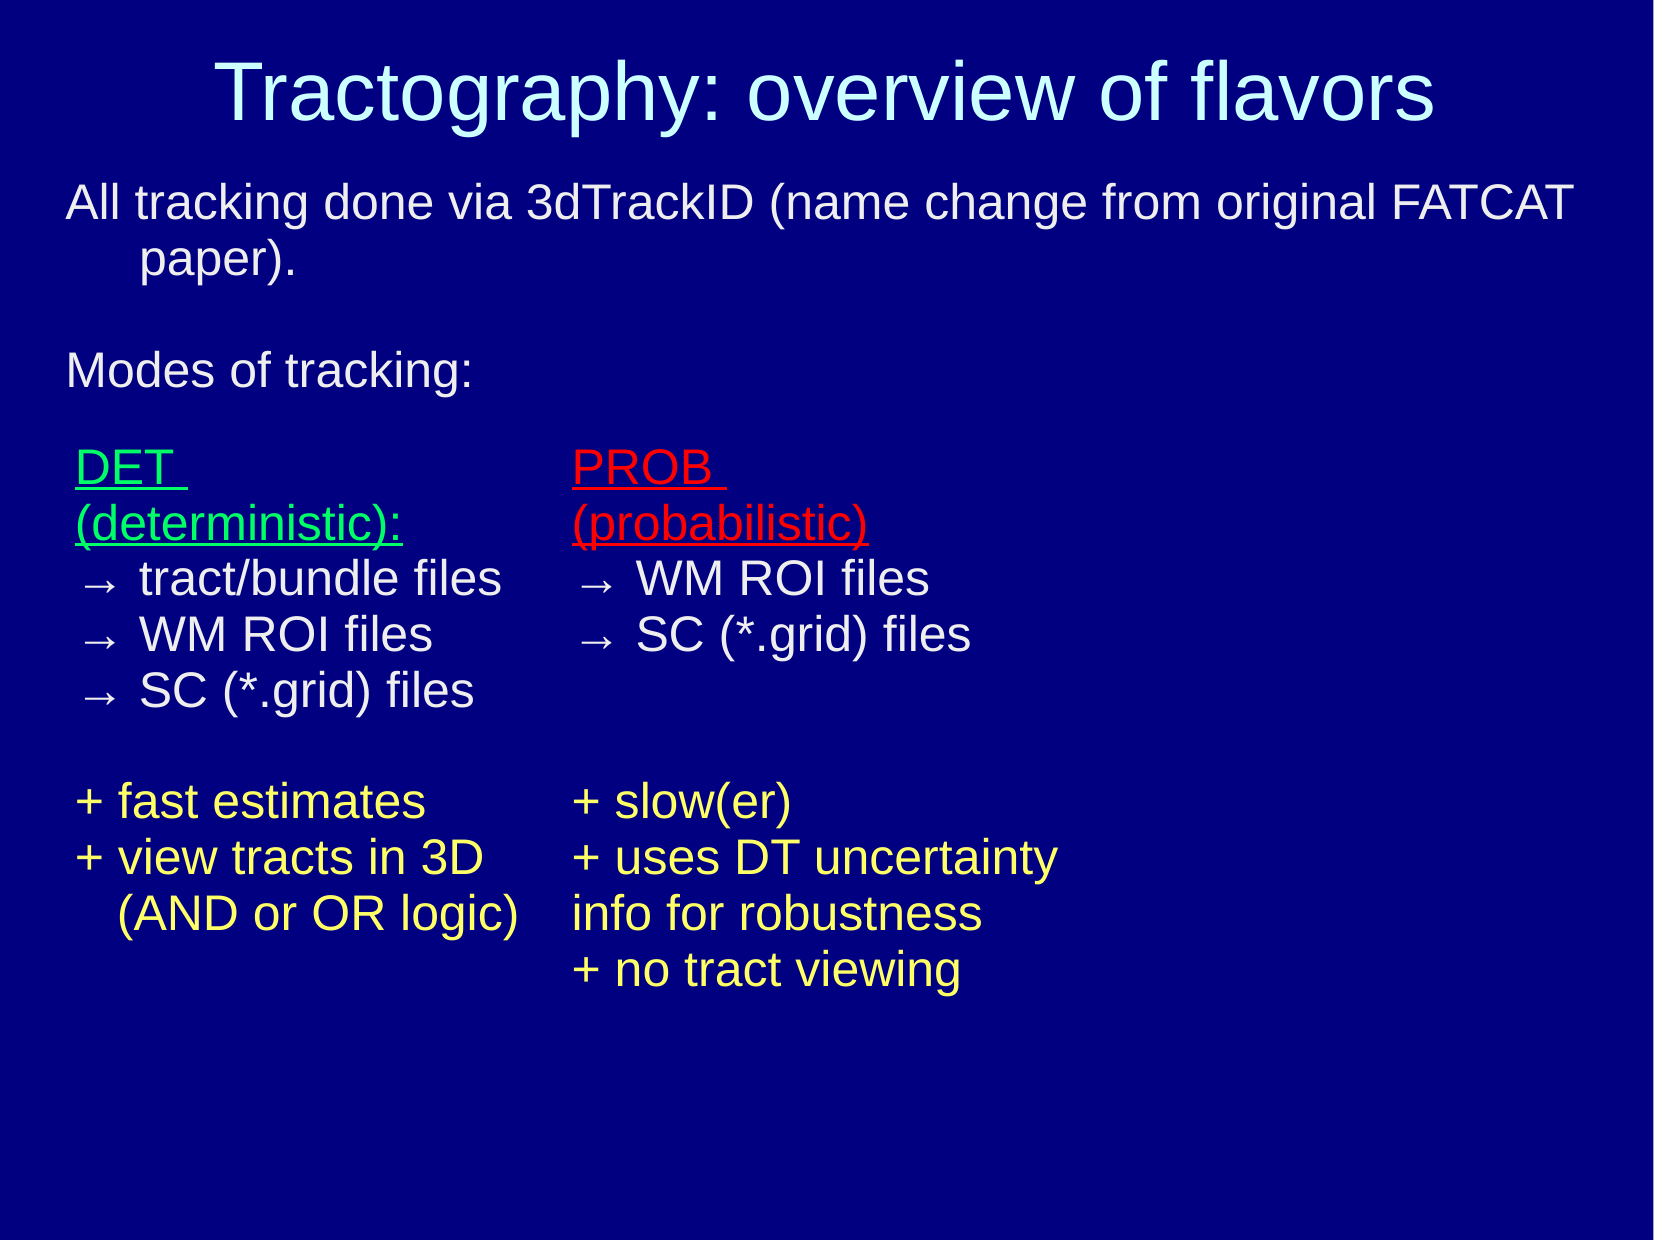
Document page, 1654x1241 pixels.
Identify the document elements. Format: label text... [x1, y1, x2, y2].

text_box PROB (probabilistic) → WM ROI files → SC (*.grid) files + slow(er) + uses DT uncertainty info for robustness + no tract viewing [556, 431, 1096, 1005]
title Tractography: overview of flavors [23, 23, 1627, 160]
text_box All tracking done via 3dTrackID (name change from original FATCAT paper). Modes of tracking: [50, 167, 1592, 517]
text_box DET (deterministic): → tract/bundle files → WM ROI files → SC (*.grid) files + fast estimates + view tracts in 3D (AND or OR logic) [60, 431, 544, 949]
